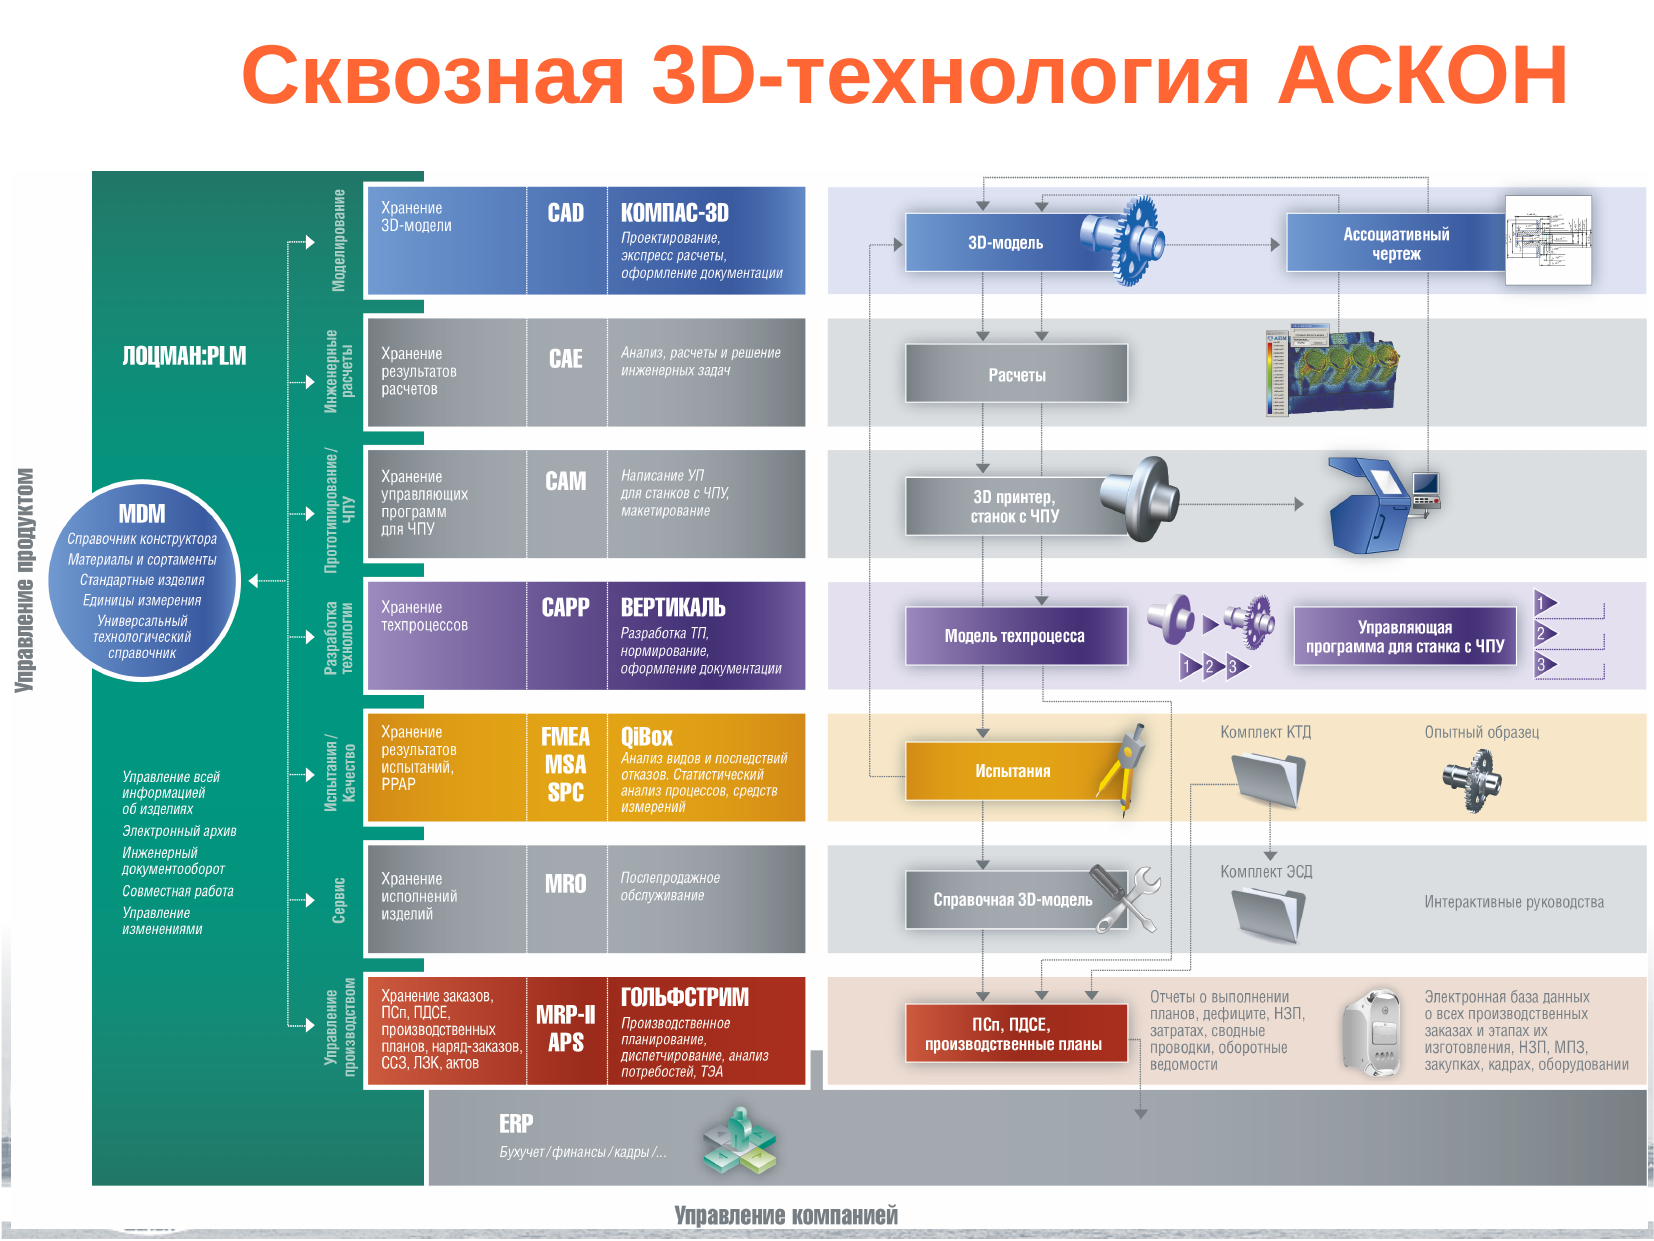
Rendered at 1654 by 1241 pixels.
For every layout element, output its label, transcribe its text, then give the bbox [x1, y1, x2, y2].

picture [1, 0, 1654, 1239]
title Сквозная 3D-технология АСКОН [82, 25, 1571, 125]
